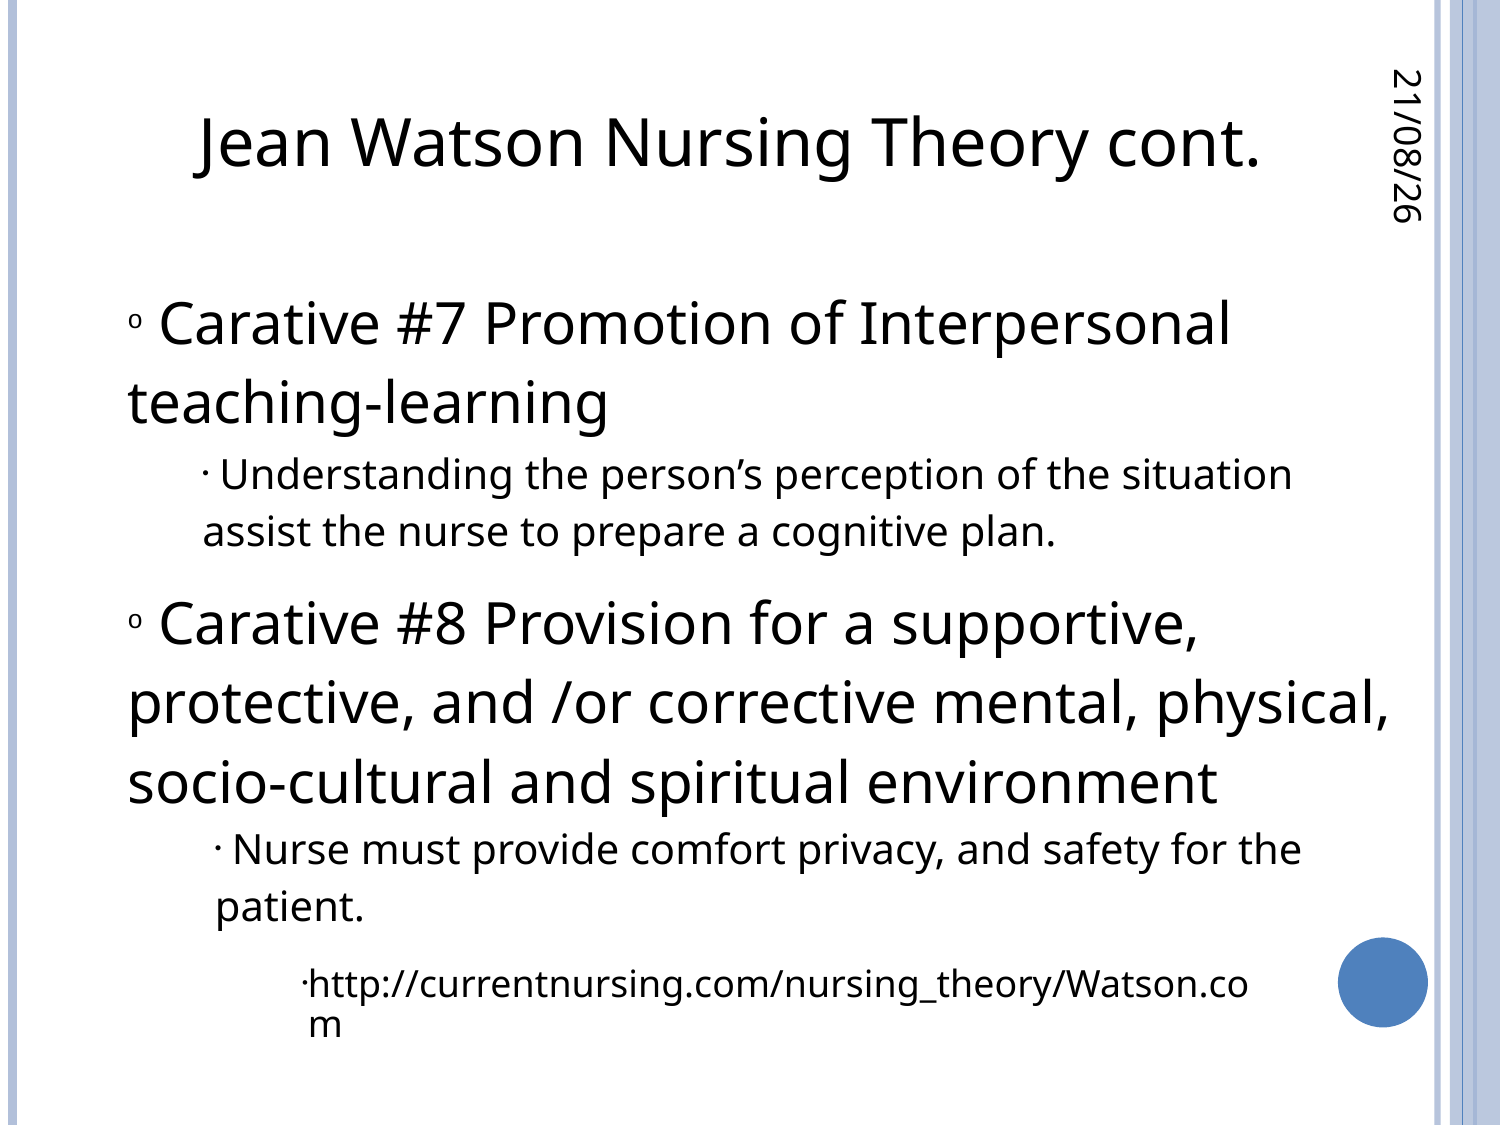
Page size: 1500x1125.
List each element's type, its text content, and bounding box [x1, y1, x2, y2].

text_box Carative #7 Promotion of Interpersonal teaching-learning [112, 274, 1363, 432]
text_box Nurse must provide comfort privacy, and safety for the patient. [199, 812, 1413, 929]
text_box Jean Watson Nursing Theory cont. [99, 87, 1363, 184]
text_box Carative #8 Provision for a supportive, protective, and /or corrective mental, physical, socio-cultural and spiritual environment [112, 575, 1438, 803]
text_box http://currentnursing.com/nursing_theory/Watson.com [287, 950, 1275, 1056]
text_box Understanding the person’s perception of the situation assist the nurse to prepare a cognitive plan. [187, 437, 1425, 554]
